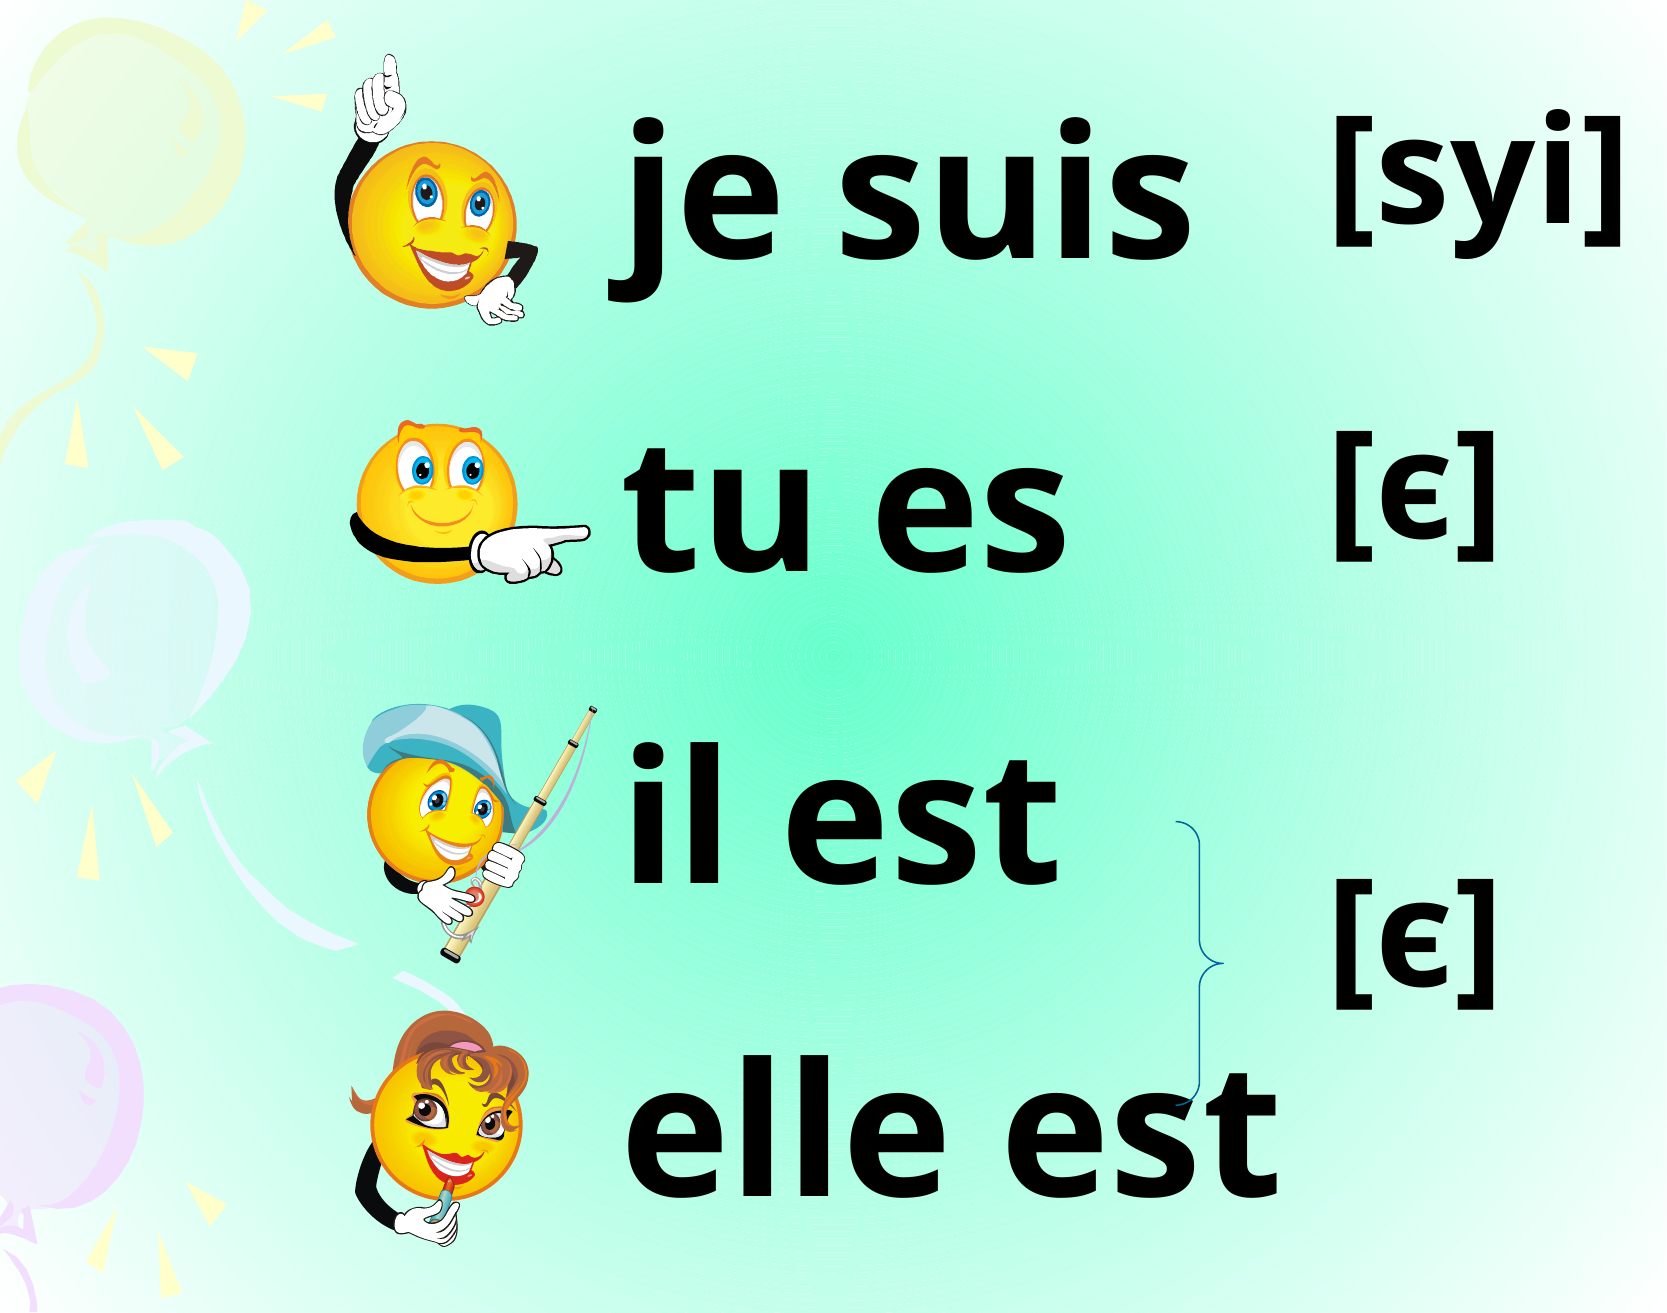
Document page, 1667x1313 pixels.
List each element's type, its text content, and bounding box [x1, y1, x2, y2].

picture [349, 420, 591, 584]
picture [362, 703, 598, 964]
picture [334, 53, 538, 326]
text_box je suis tu es il est elle est [604, 65, 1354, 1241]
picture [349, 1010, 529, 1247]
text_box [є] [1311, 828, 1667, 1024]
text_box [syi] [є] [1311, 65, 1667, 828]
